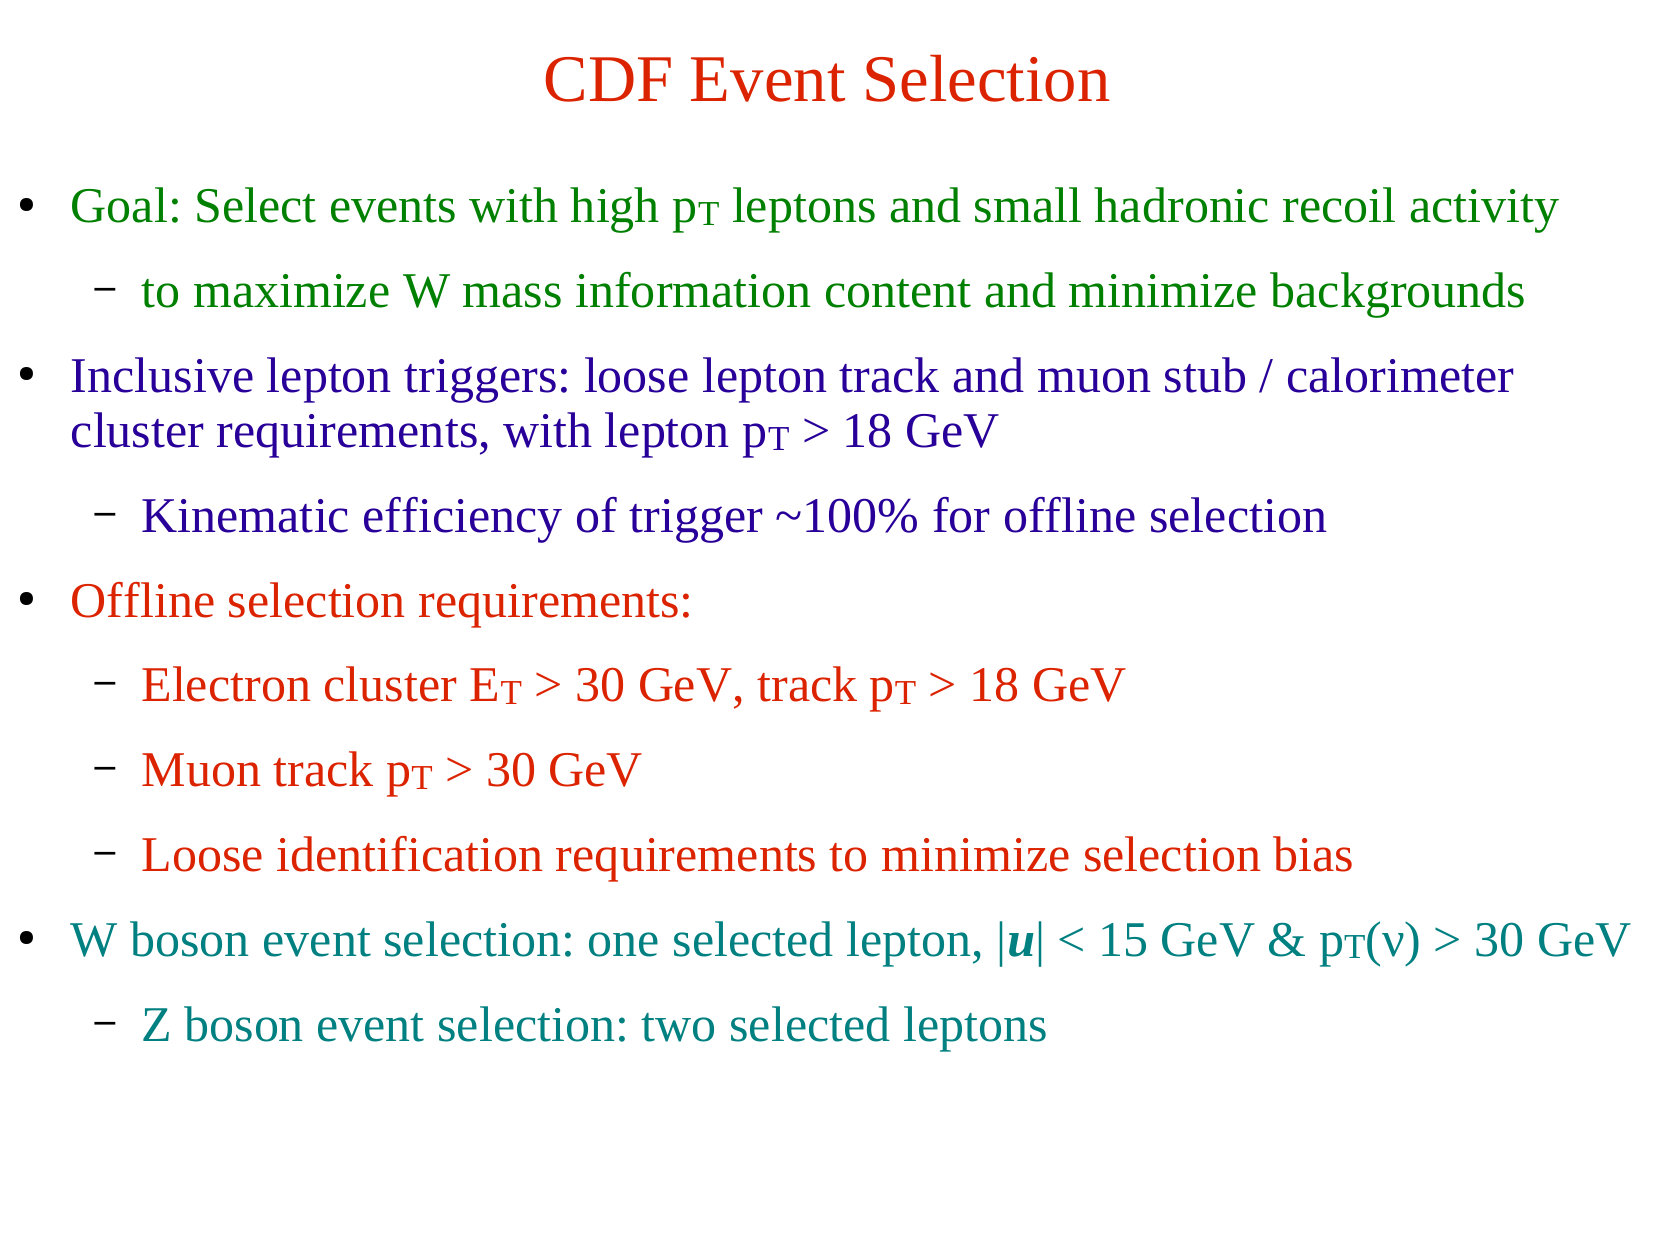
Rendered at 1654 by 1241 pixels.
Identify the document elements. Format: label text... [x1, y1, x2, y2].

list Goal: Select events with high pT leptons and small hadronic recoil activity to maximize W mass information content and minimize backgrounds Inclusive lepton triggers: loose lepton track and muon stub / calorimeter cluster requirements, with lepton pT > 18 GeV Kinematic efficiency of trigger ~100% for offline selection Offline selection requirements: Electron cluster ET > 30 GeV, track pT > 18 GeV Muon track pT > 30 GeV Loose identification requirements to minimize selection bias W boson event selection: one selected lepton, |u| < 15 GeV & pT(ν) > 30 GeV Z boson event selection: two selected leptons [0, 178, 1654, 1241]
title CDF Event Selection [121, 26, 1534, 133]
